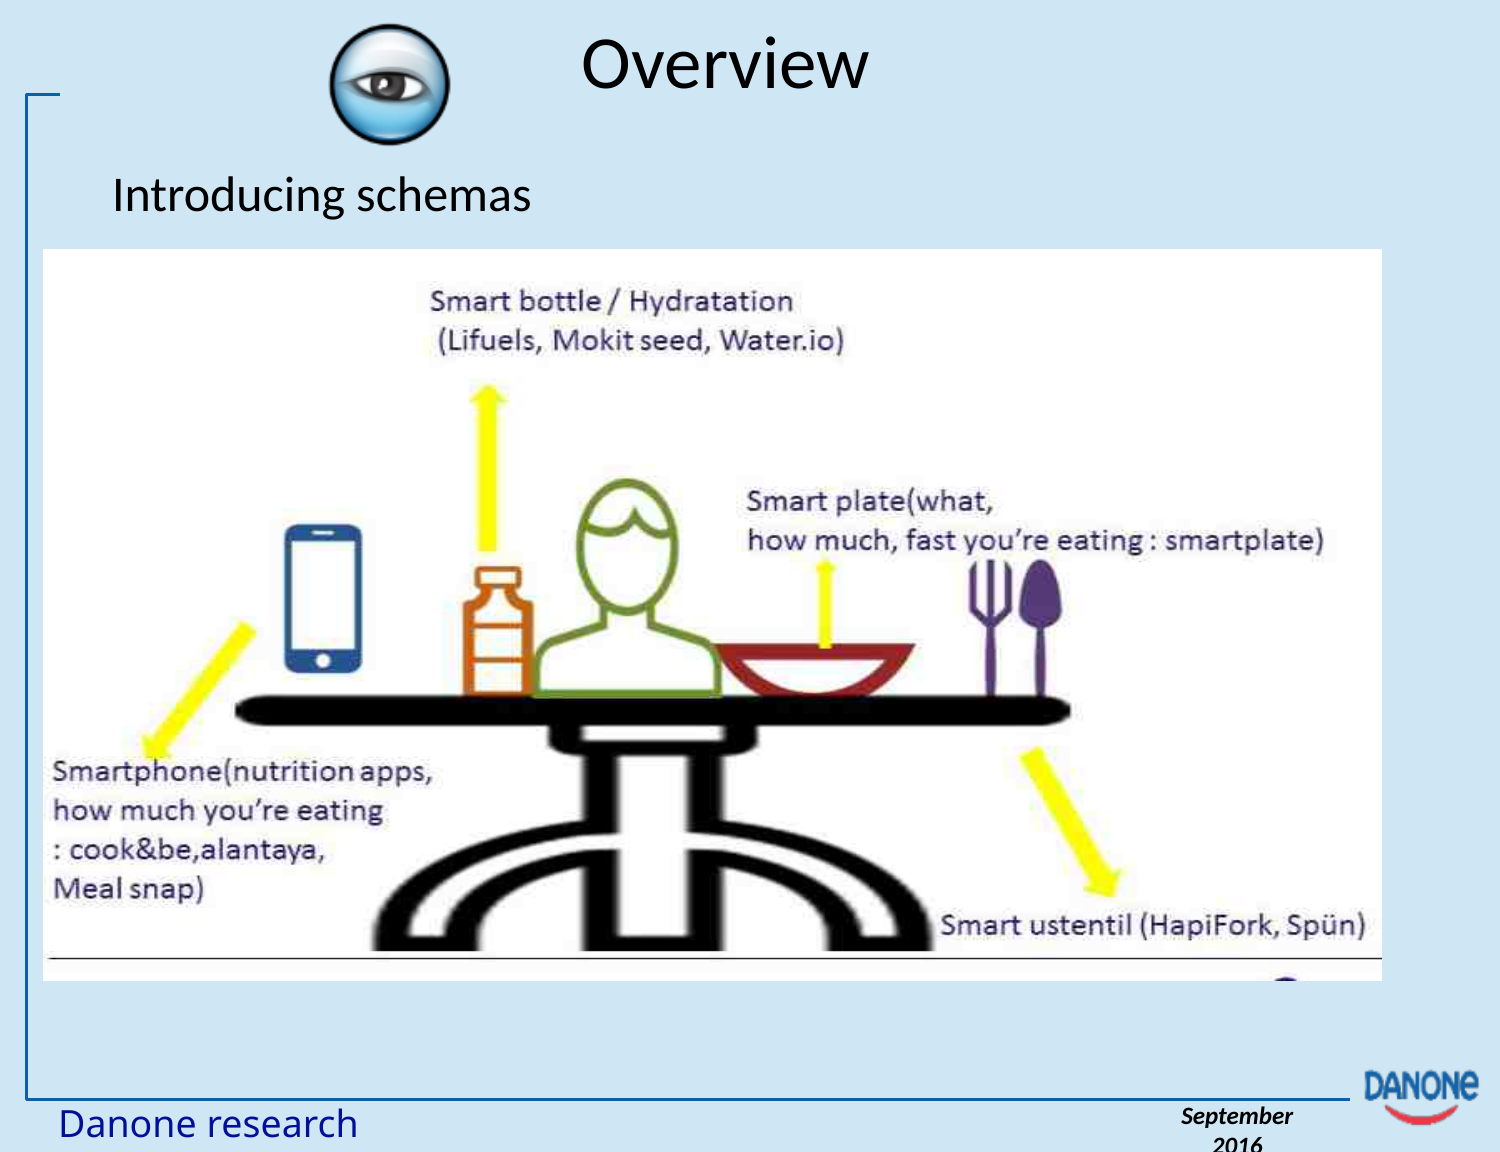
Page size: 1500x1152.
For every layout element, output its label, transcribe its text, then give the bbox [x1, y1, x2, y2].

picture [322, 16, 459, 154]
picture [43, 249, 1382, 981]
text_box Danone research [43, 1092, 392, 1152]
text_box Overview [462, 5, 990, 171]
text_box September 2016 [1147, 1092, 1327, 1152]
text_box Introducing schemas [97, 153, 547, 249]
picture [1362, 1067, 1482, 1130]
